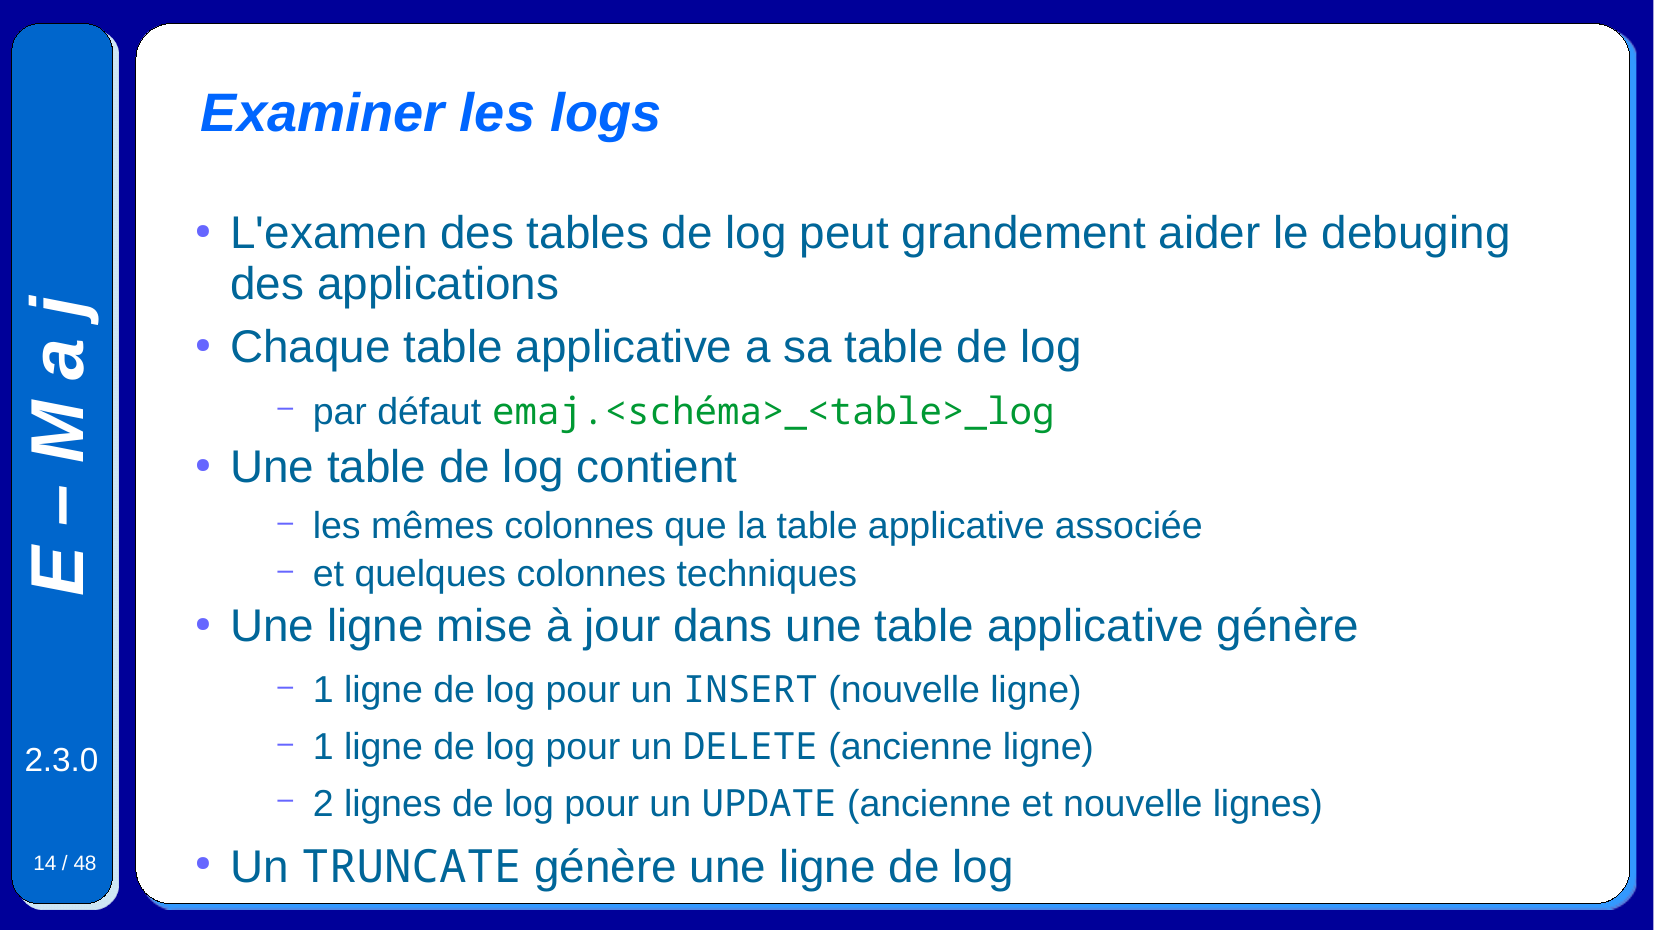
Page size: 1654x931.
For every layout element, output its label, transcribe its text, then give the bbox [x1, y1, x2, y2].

list L'examen des tables de log peut grandement aider le debuging des applications Chaque table applicative a sa table de log par défaut emaj.<schéma>_<table>_log Une table de log contient les mêmes colonnes que la table applicative associée et quelques colonnes techniques Une ligne mise à jour dans une table applicative génère 1 ligne de log pour un INSERT (nouvelle ligne) 1 ligne de log pour un DELETE (ancienne ligne) 2 lignes de log pour un UPDATE (ancienne et nouvelle lignes) Un TRUNCATE génère une ligne de log [177, 206, 1587, 867]
title Examiner les logs [200, 34, 1575, 191]
